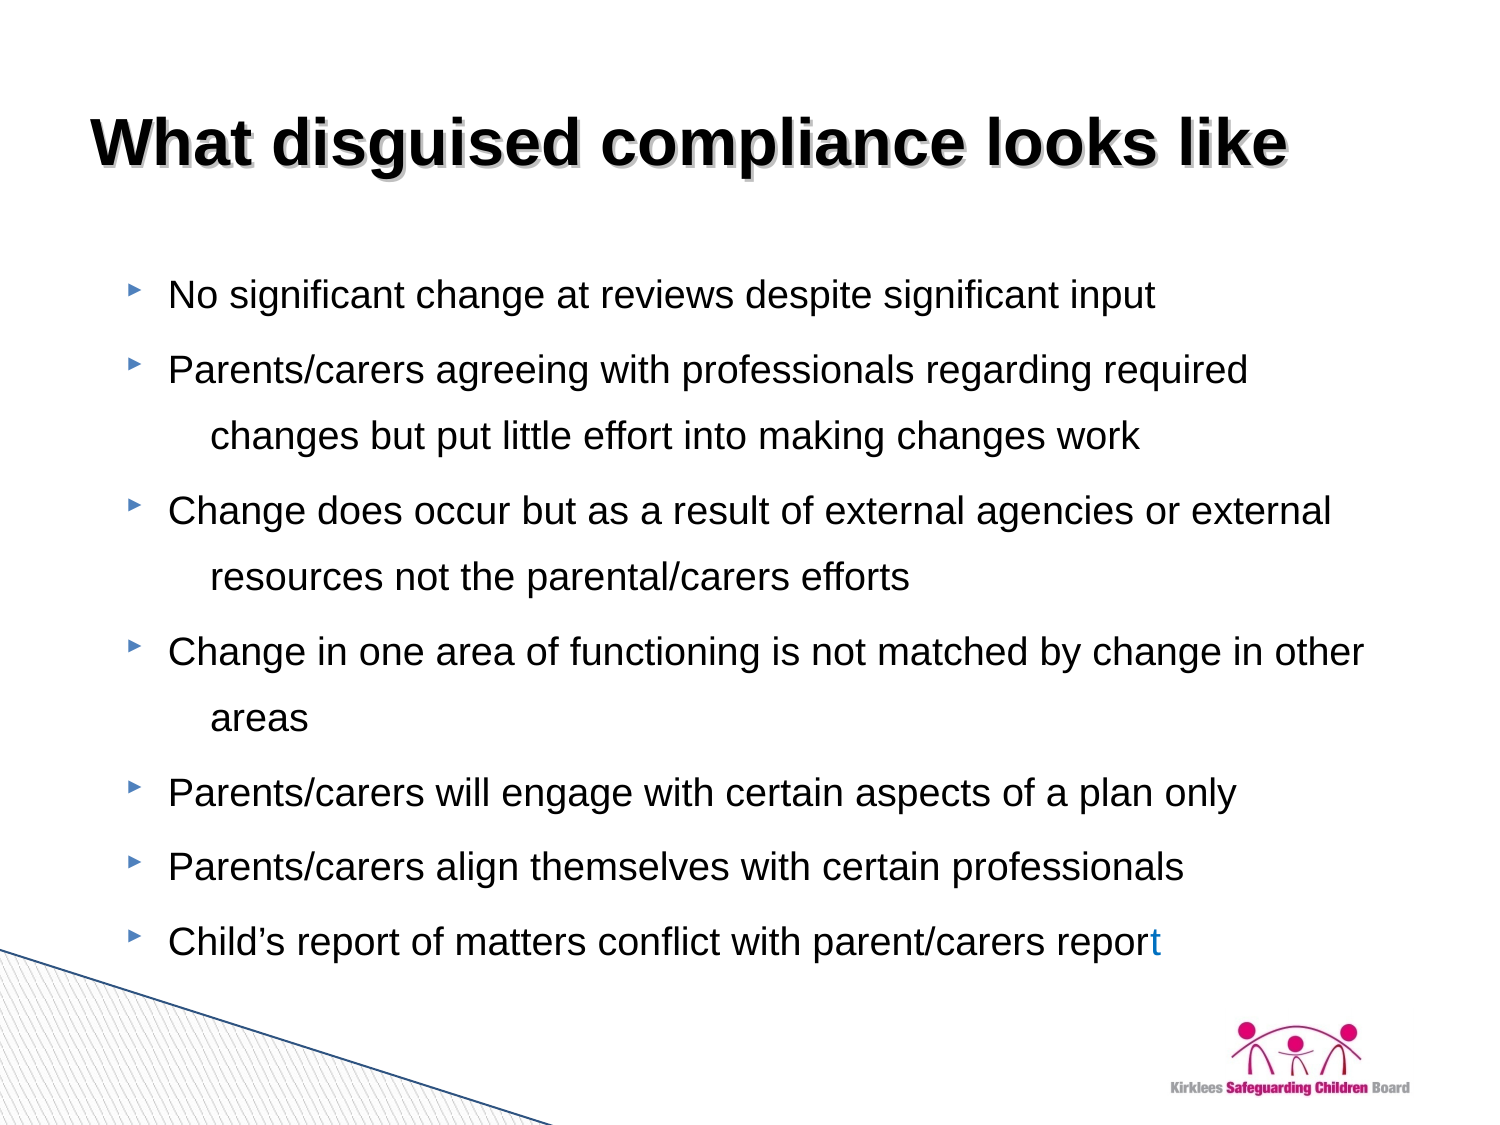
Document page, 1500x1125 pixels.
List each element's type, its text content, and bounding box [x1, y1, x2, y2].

title What disguised compliance looks like [75, 45, 1426, 233]
list No significant change at reviews despite significant input Parents/carers agreeing with professionals regarding required changes but put little effort into making changes work Change does occur but as a result of external agencies or external resources not the parental/carers efforts Change in one area of functioning is not matched by change in other areas Parents/carers will engage with certain aspects of a plan only Parents/carers align themselves with certain professionals Child’s report of matters conflict with parent/carers report [75, 243, 1426, 986]
